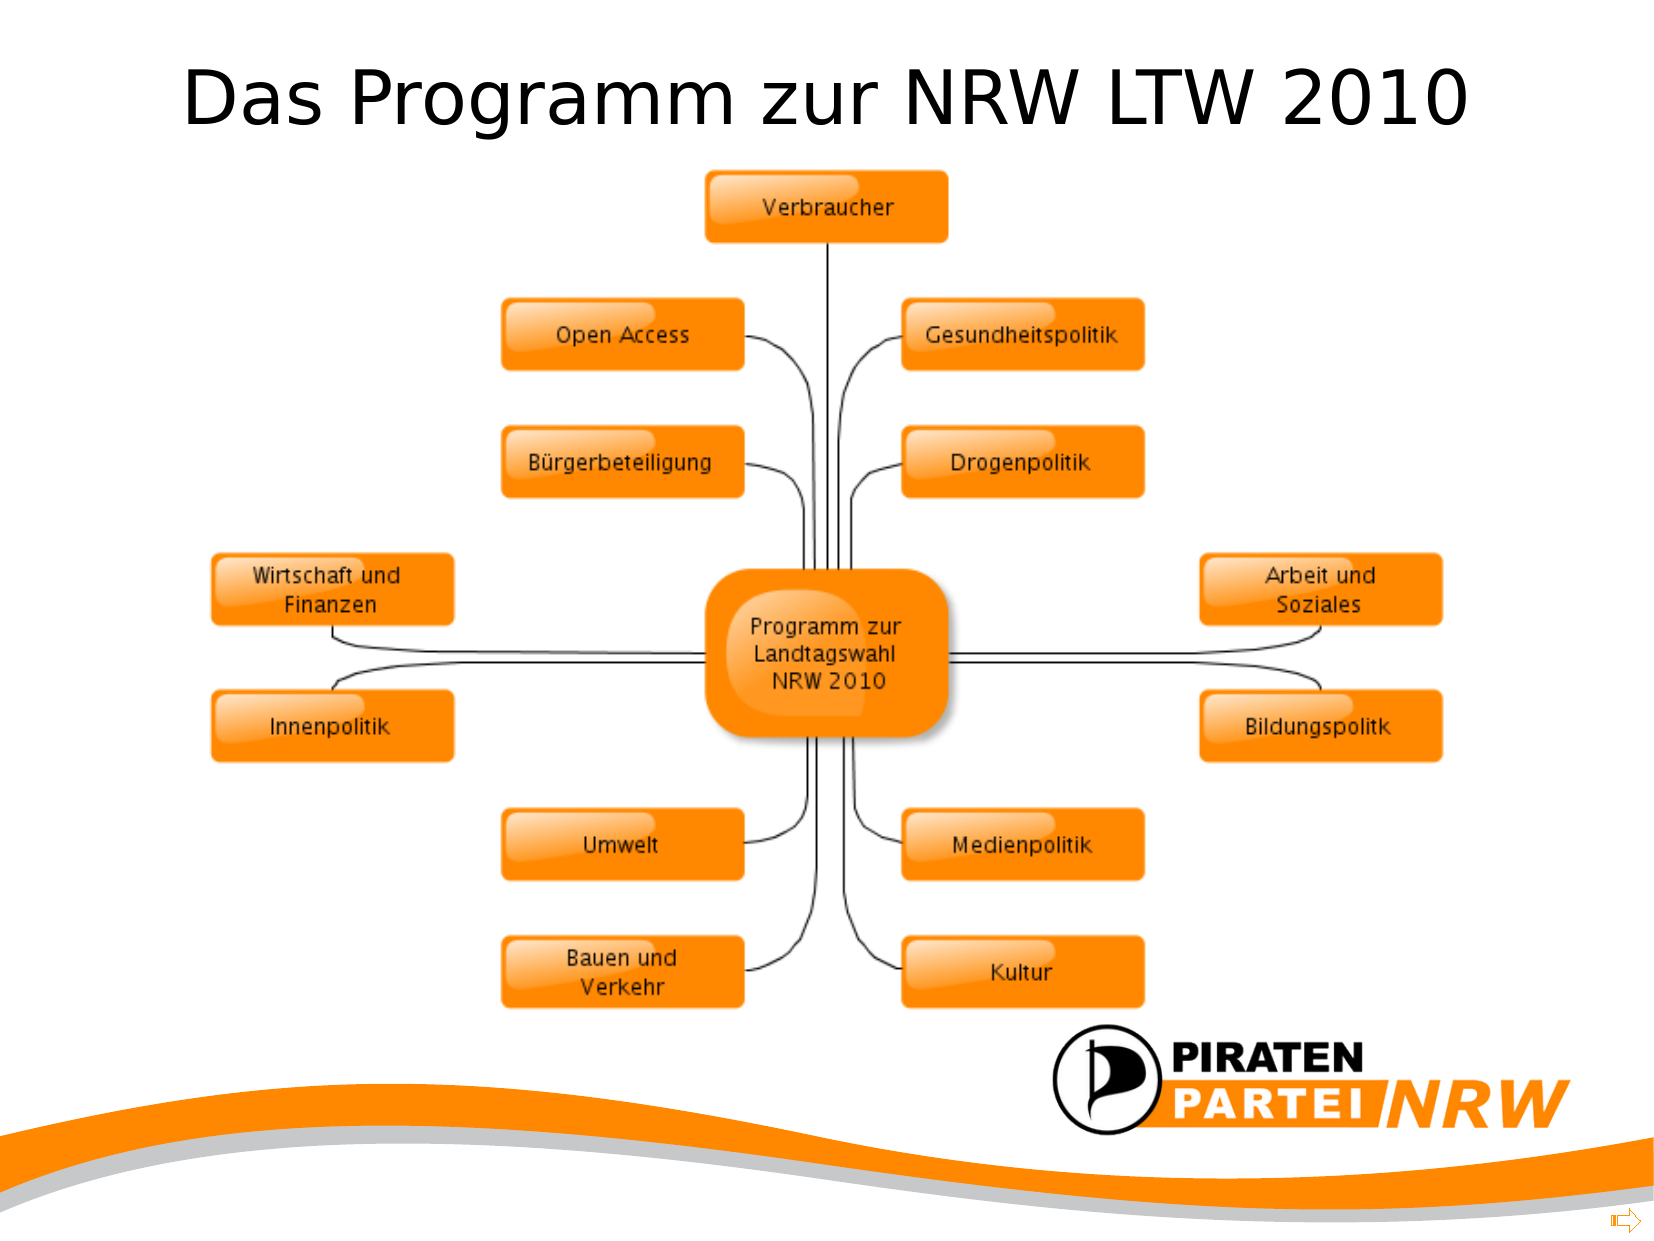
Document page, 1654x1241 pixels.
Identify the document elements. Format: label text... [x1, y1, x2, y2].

picture [201, 161, 1453, 1019]
picture [1045, 1021, 1579, 1140]
title Das Programm zur NRW LTW 2010 [82, 54, 1571, 143]
